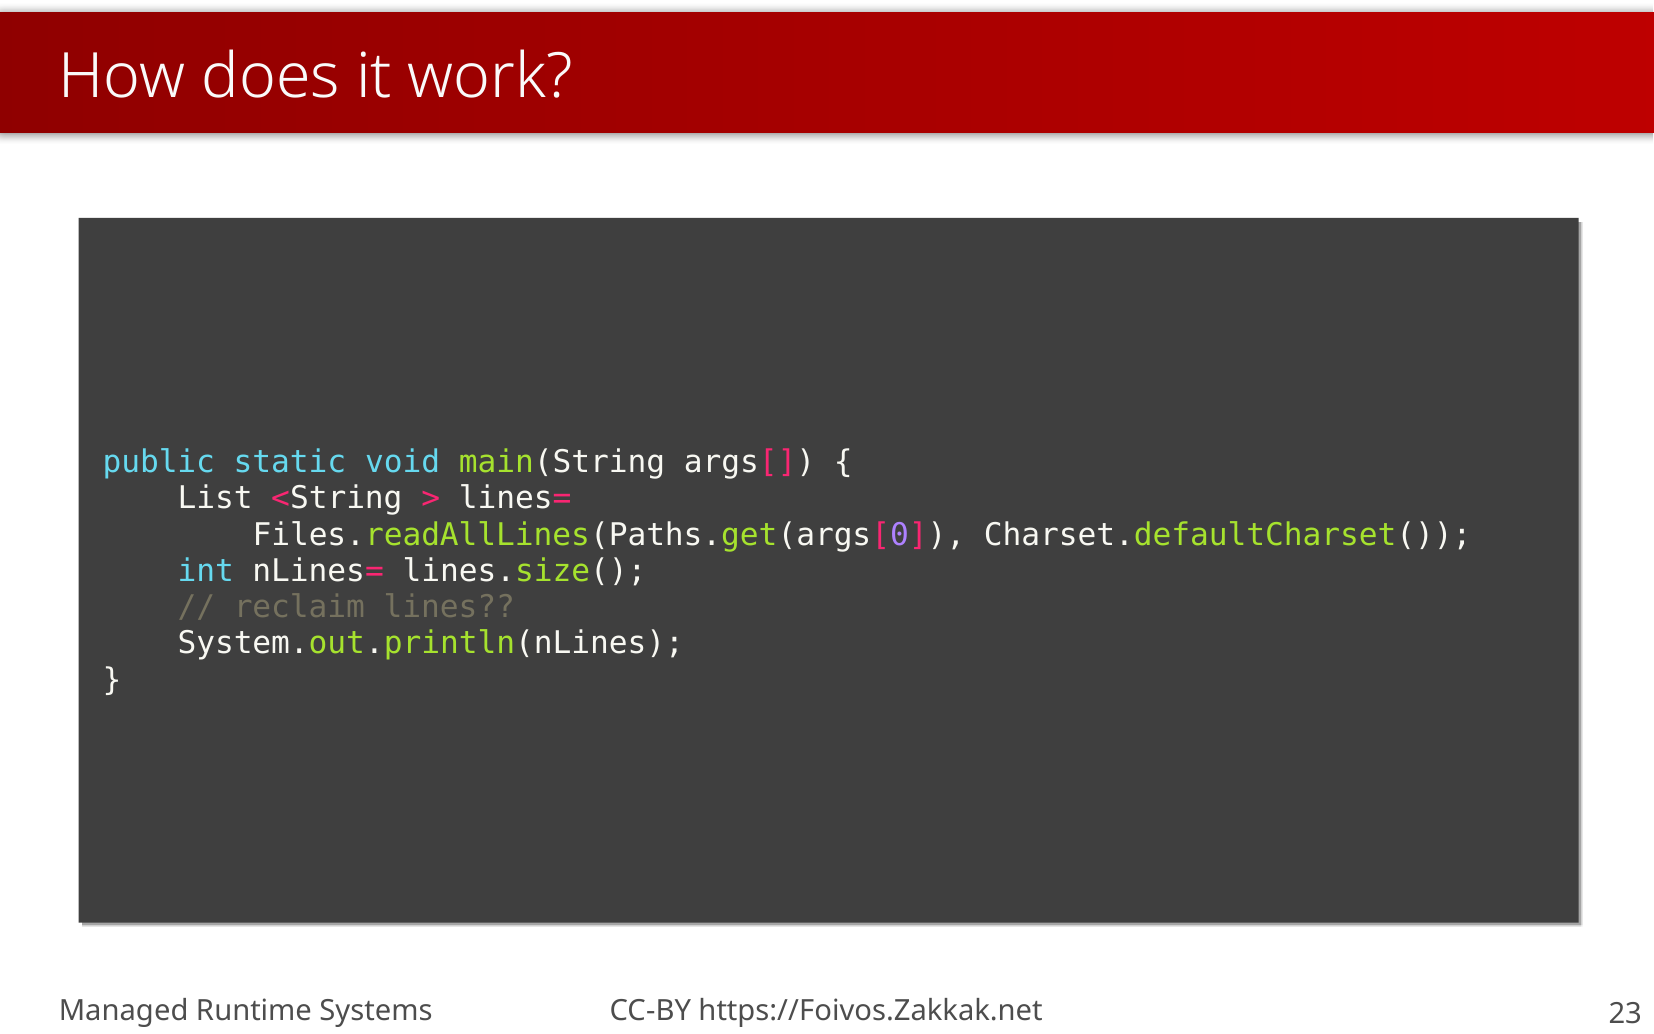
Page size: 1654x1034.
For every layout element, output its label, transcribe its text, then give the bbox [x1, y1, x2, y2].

text_box public static void main(String args[]) { List <String > lines= Files.readAllLines(Paths.get(args[0]), Charset.defaultCharset()); int nLines= lines.size(); // reclaim lines?? System.out.println(nLines); } [78, 217, 1579, 923]
title How does it work? [58, 7, 1329, 139]
